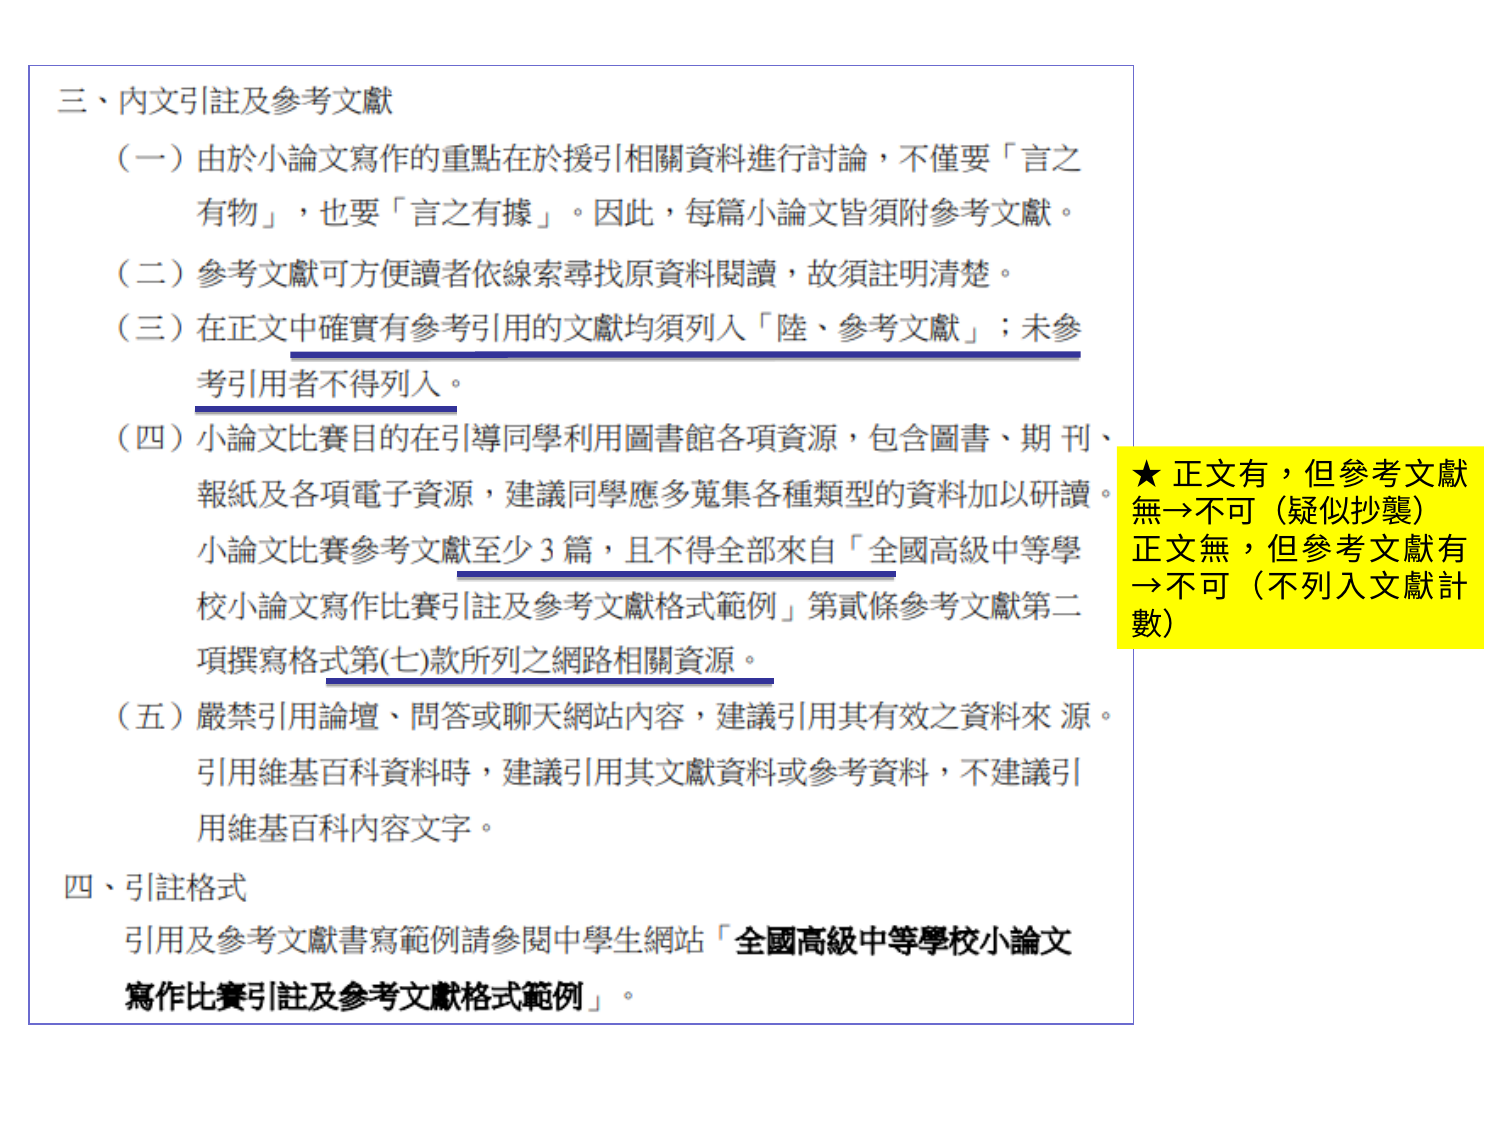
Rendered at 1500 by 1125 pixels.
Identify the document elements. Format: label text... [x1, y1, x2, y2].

picture [29, 66, 1133, 1024]
text_box ★正文有，但參考文獻無→不可（疑似抄襲） 正文無，但參考文獻有→不可（不列入文獻計數） [1116, 446, 1484, 649]
